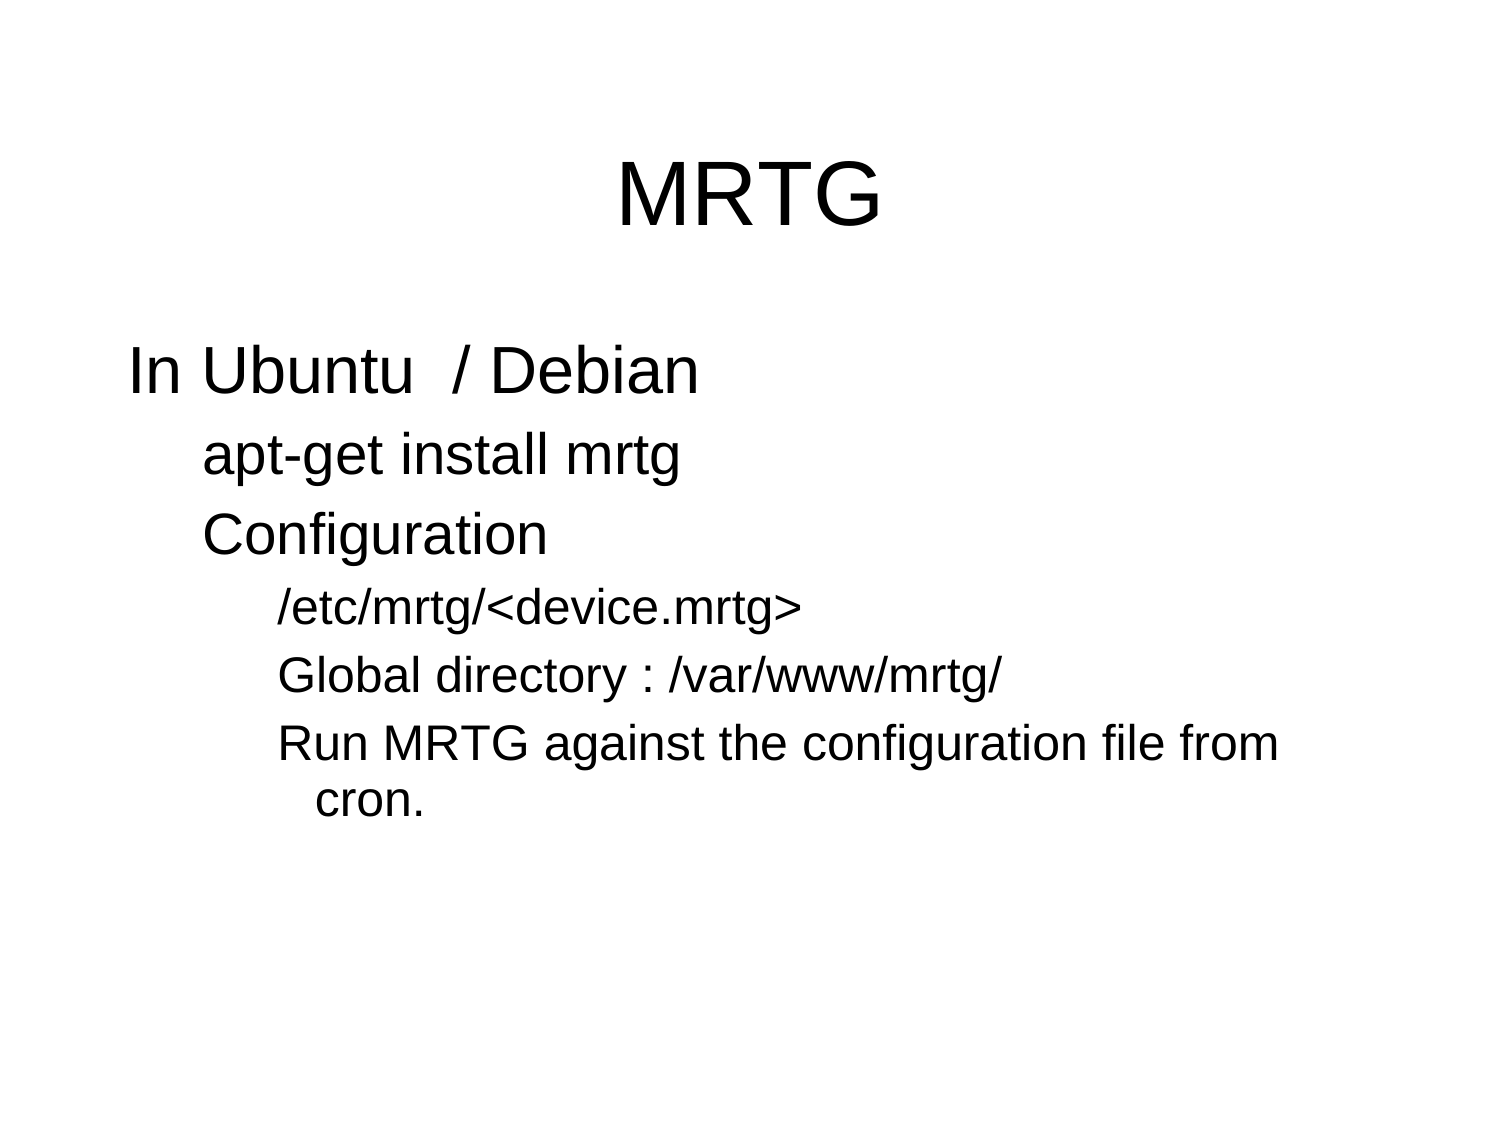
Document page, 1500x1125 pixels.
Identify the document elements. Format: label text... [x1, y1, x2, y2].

title MRTG [112, 99, 1388, 288]
list In Ubuntu / Debian apt-get install mrtg Configuration /etc/mrtg/<device.mrtg> Global directory : /var/www/mrtg/ Run MRTG against the configuration file from cron. [112, 324, 1388, 1001]
